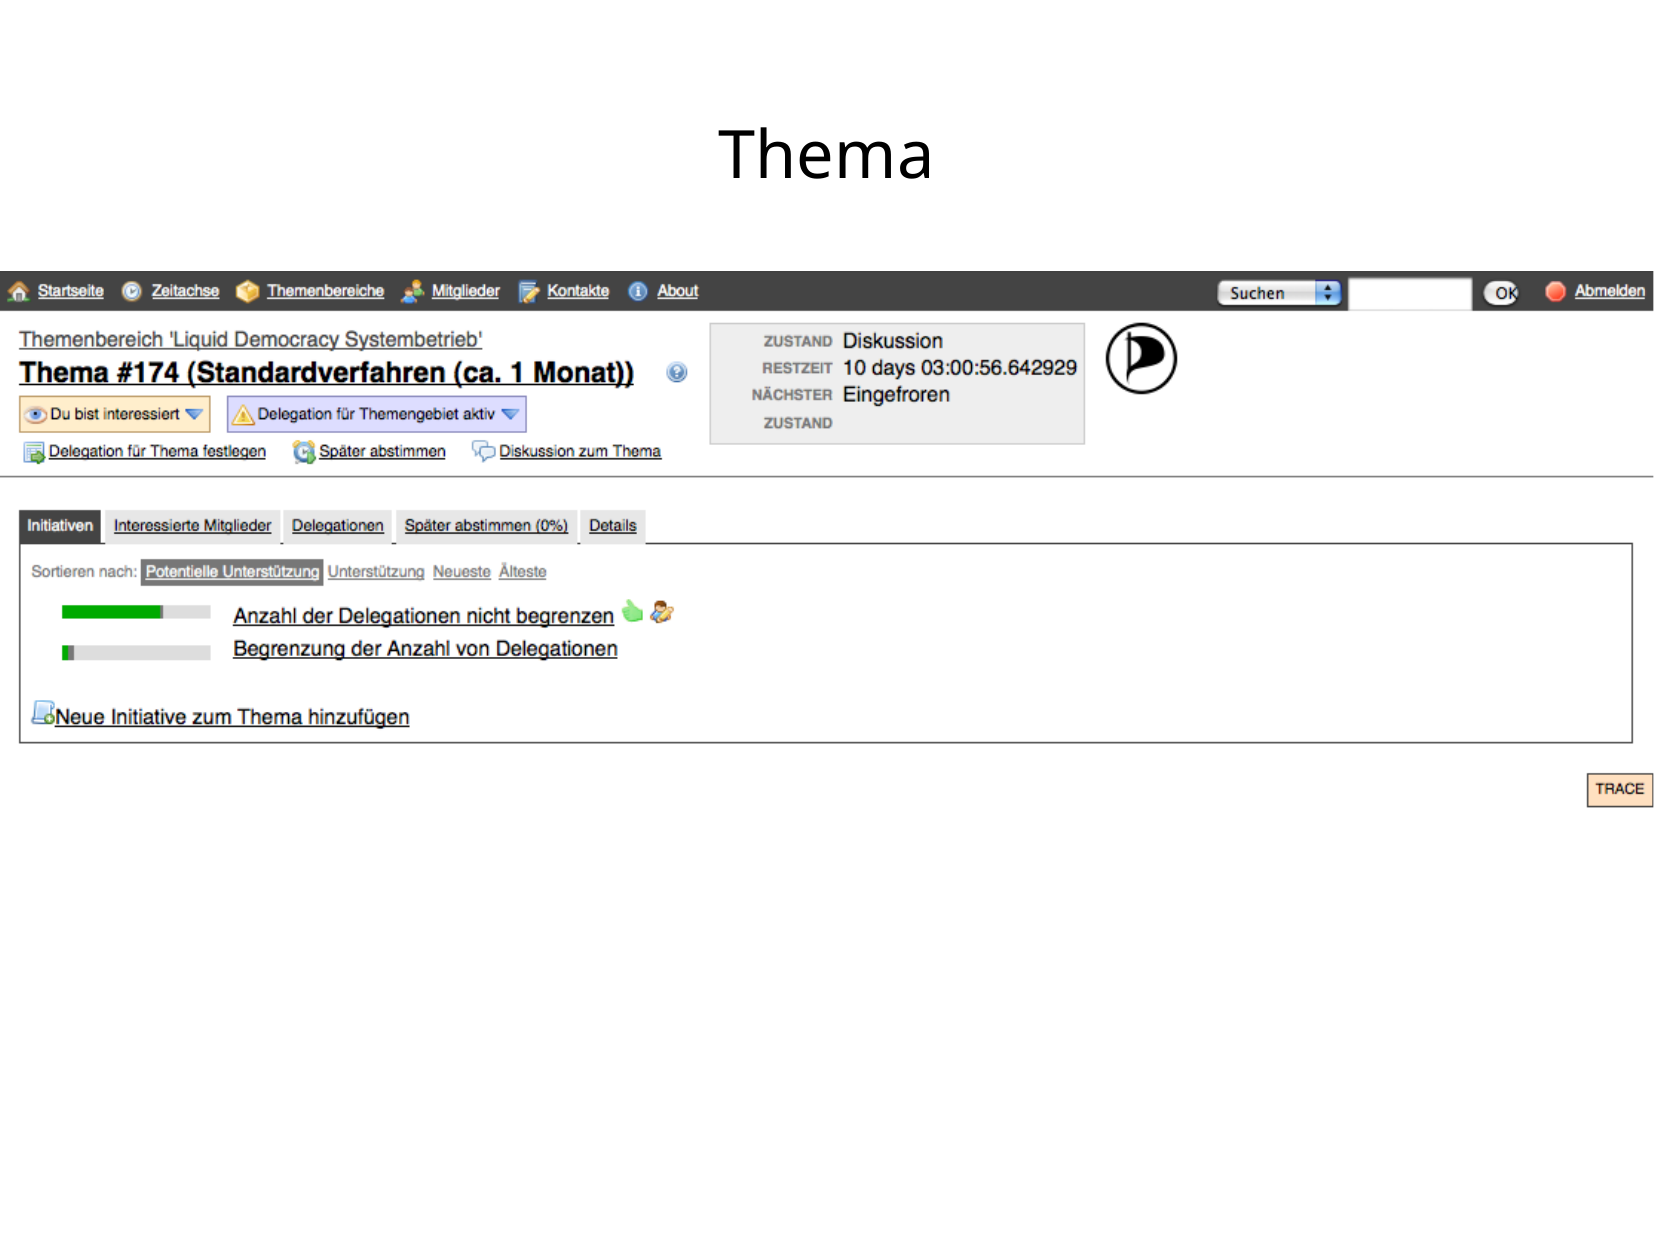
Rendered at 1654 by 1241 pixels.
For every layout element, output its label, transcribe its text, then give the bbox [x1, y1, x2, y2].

picture [0, 271, 1654, 1090]
title Thema [82, 49, 1571, 257]
